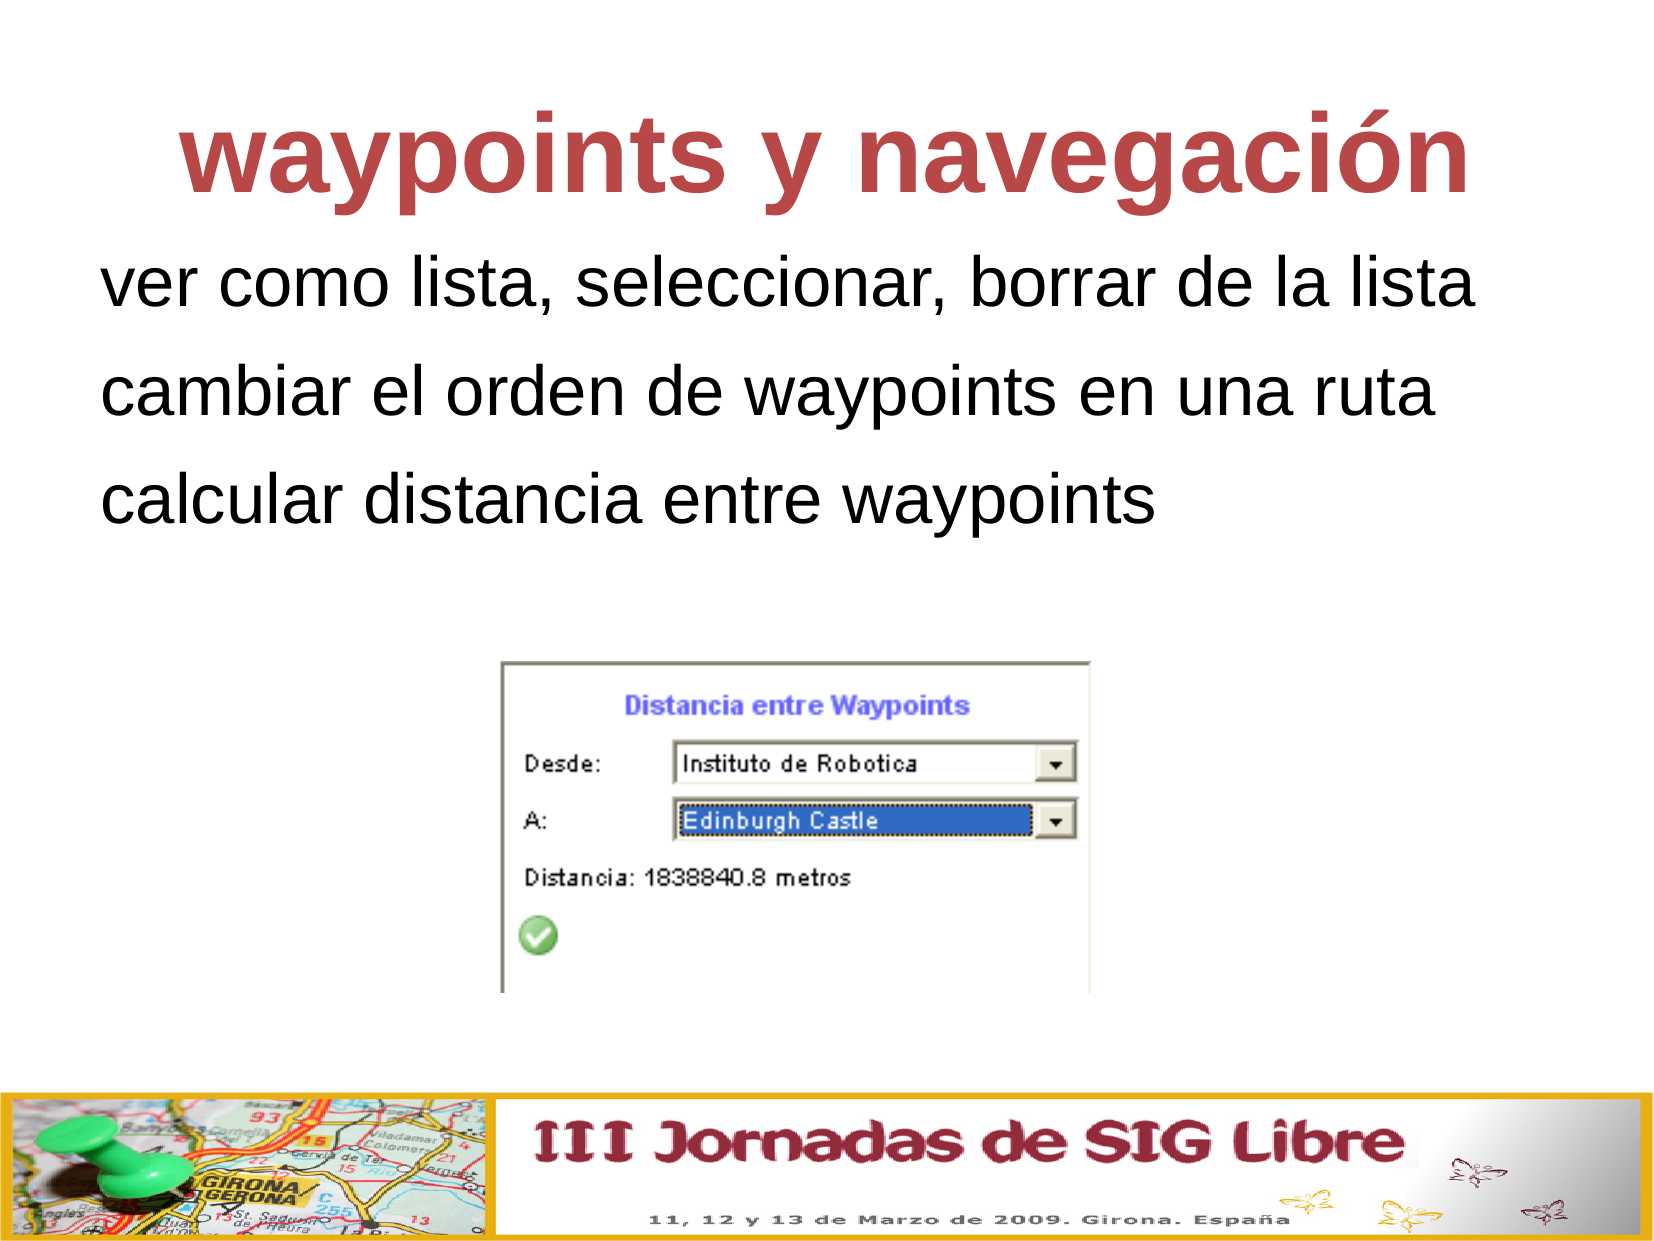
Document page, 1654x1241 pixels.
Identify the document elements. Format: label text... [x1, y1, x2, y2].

title waypoints y navegación [82, 56, 1571, 242]
picture [500, 661, 1091, 993]
list ver como lista, seleccionar, borrar de la lista cambiar el orden de waypoints en una ruta calcular distancia entre waypoints [82, 242, 1571, 1047]
picture [0, 1092, 1654, 1241]
